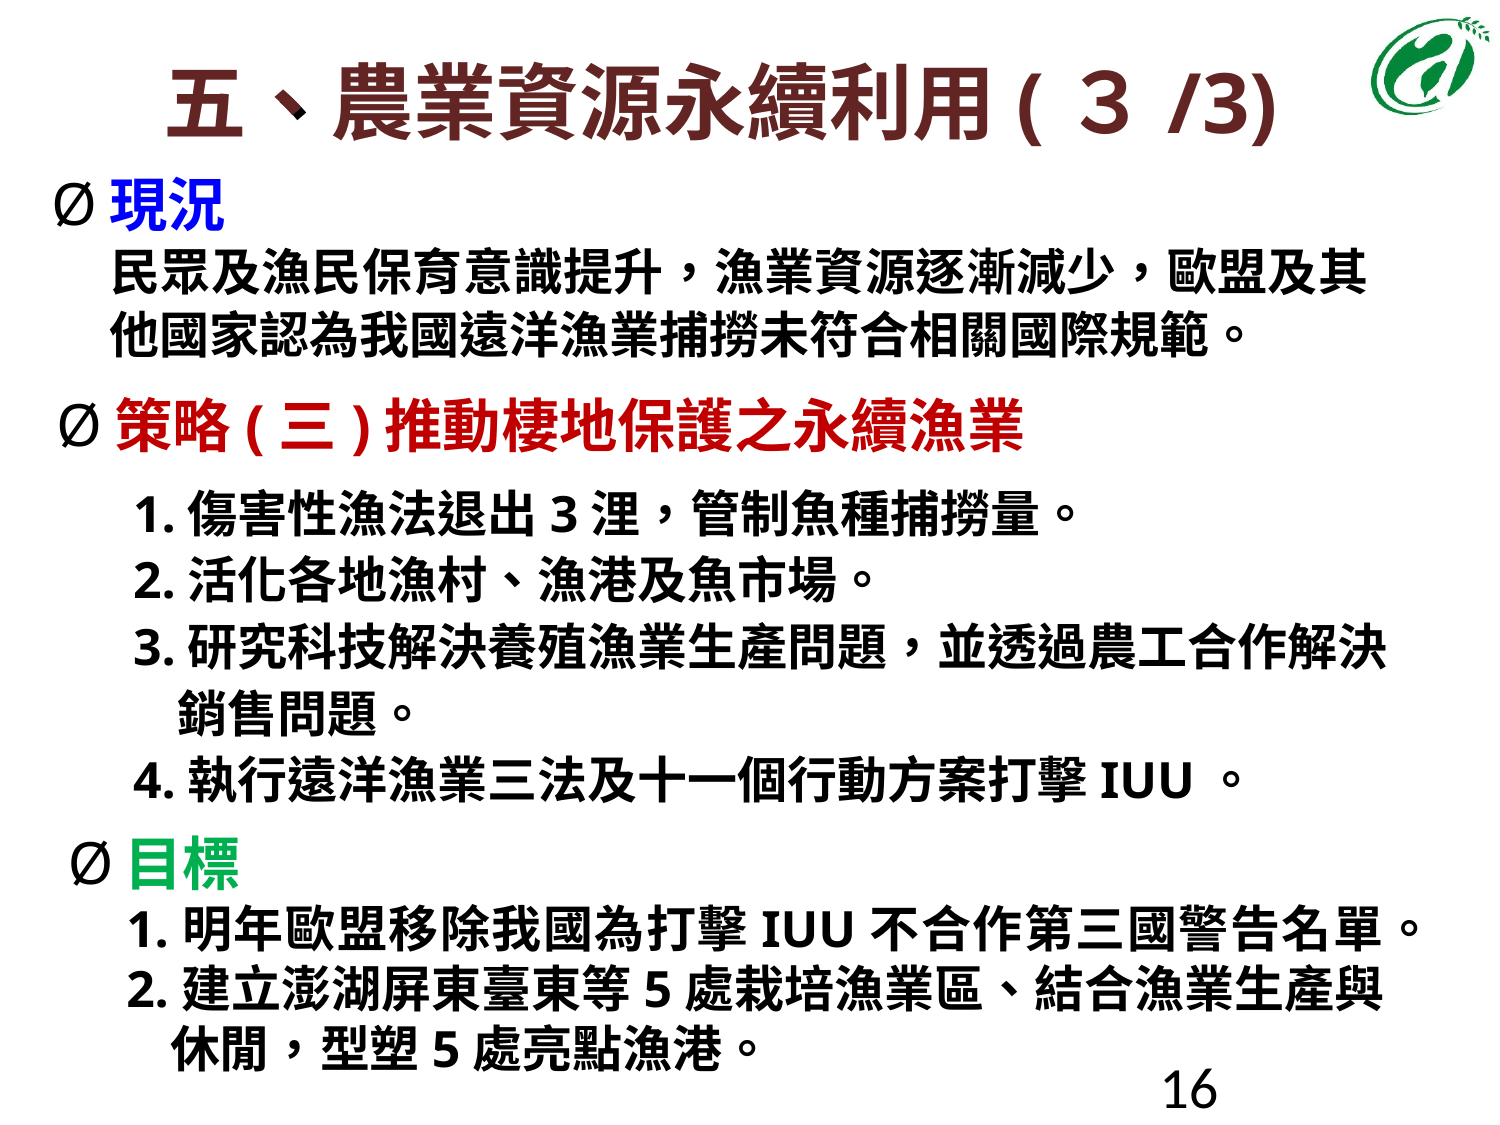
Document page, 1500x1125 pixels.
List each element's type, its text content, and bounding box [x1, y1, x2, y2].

picture [1361, 3, 1497, 126]
text_box 五、農業資源永續利用(３/3) [148, 42, 1362, 138]
text_box 目標 1.明年歐盟移除我國為打擊IUU不合作第三國警告名單。 2.建立澎湖屏東臺東等5處栽培漁業區、結合漁業生產與休閒，型塑5處亮點漁港。 [52, 819, 1400, 1054]
text_box [1144, 1042, 1495, 1103]
text_box 現況 民眾及漁民保育意識提升，漁業資源逐漸減少，歐盟及其他國家認為我國遠洋漁業捕撈未符合相關國際規範。 [36, 160, 1384, 373]
text_box 1.傷害性漁法退出3浬，管制魚種捕撈量。 2.活化各地漁村、漁港及魚市場。 3.研究科技解決養殖漁業生產問題，並透過農工合作解決銷售問題。 4.執行遠洋漁業三法及十一個行動方案打擊IUU。 [118, 467, 1447, 815]
text_box 策略(三)推動棲地保護之永續漁業 [41, 381, 1389, 488]
